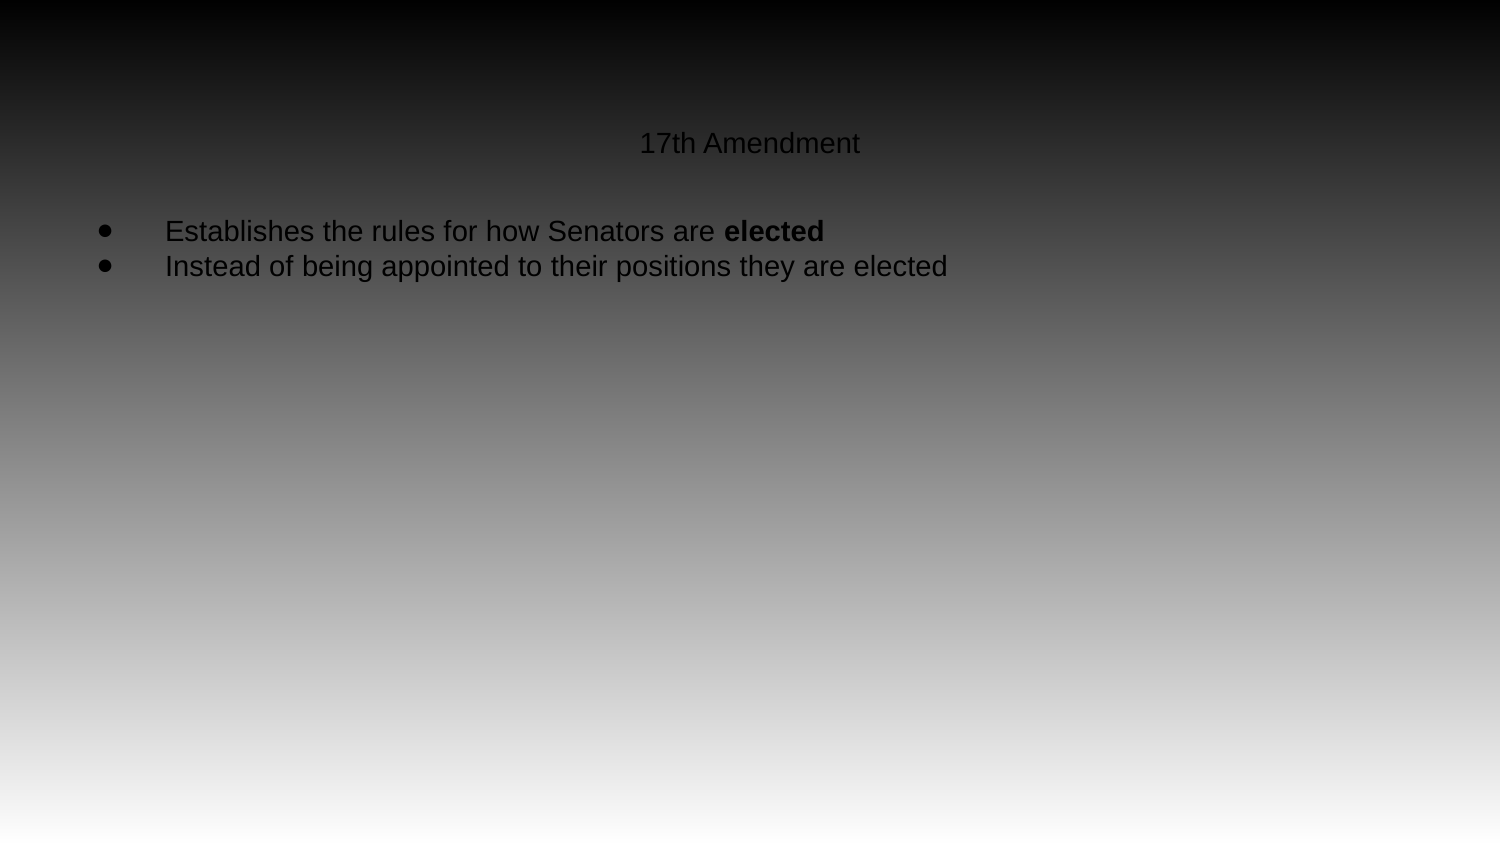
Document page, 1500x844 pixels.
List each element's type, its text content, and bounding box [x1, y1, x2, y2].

title 17th Amendment [75, 33, 1425, 175]
list Establishes the rules for how Senators are elected Instead of being appointed to their positions they are elected [75, 196, 1425, 808]
